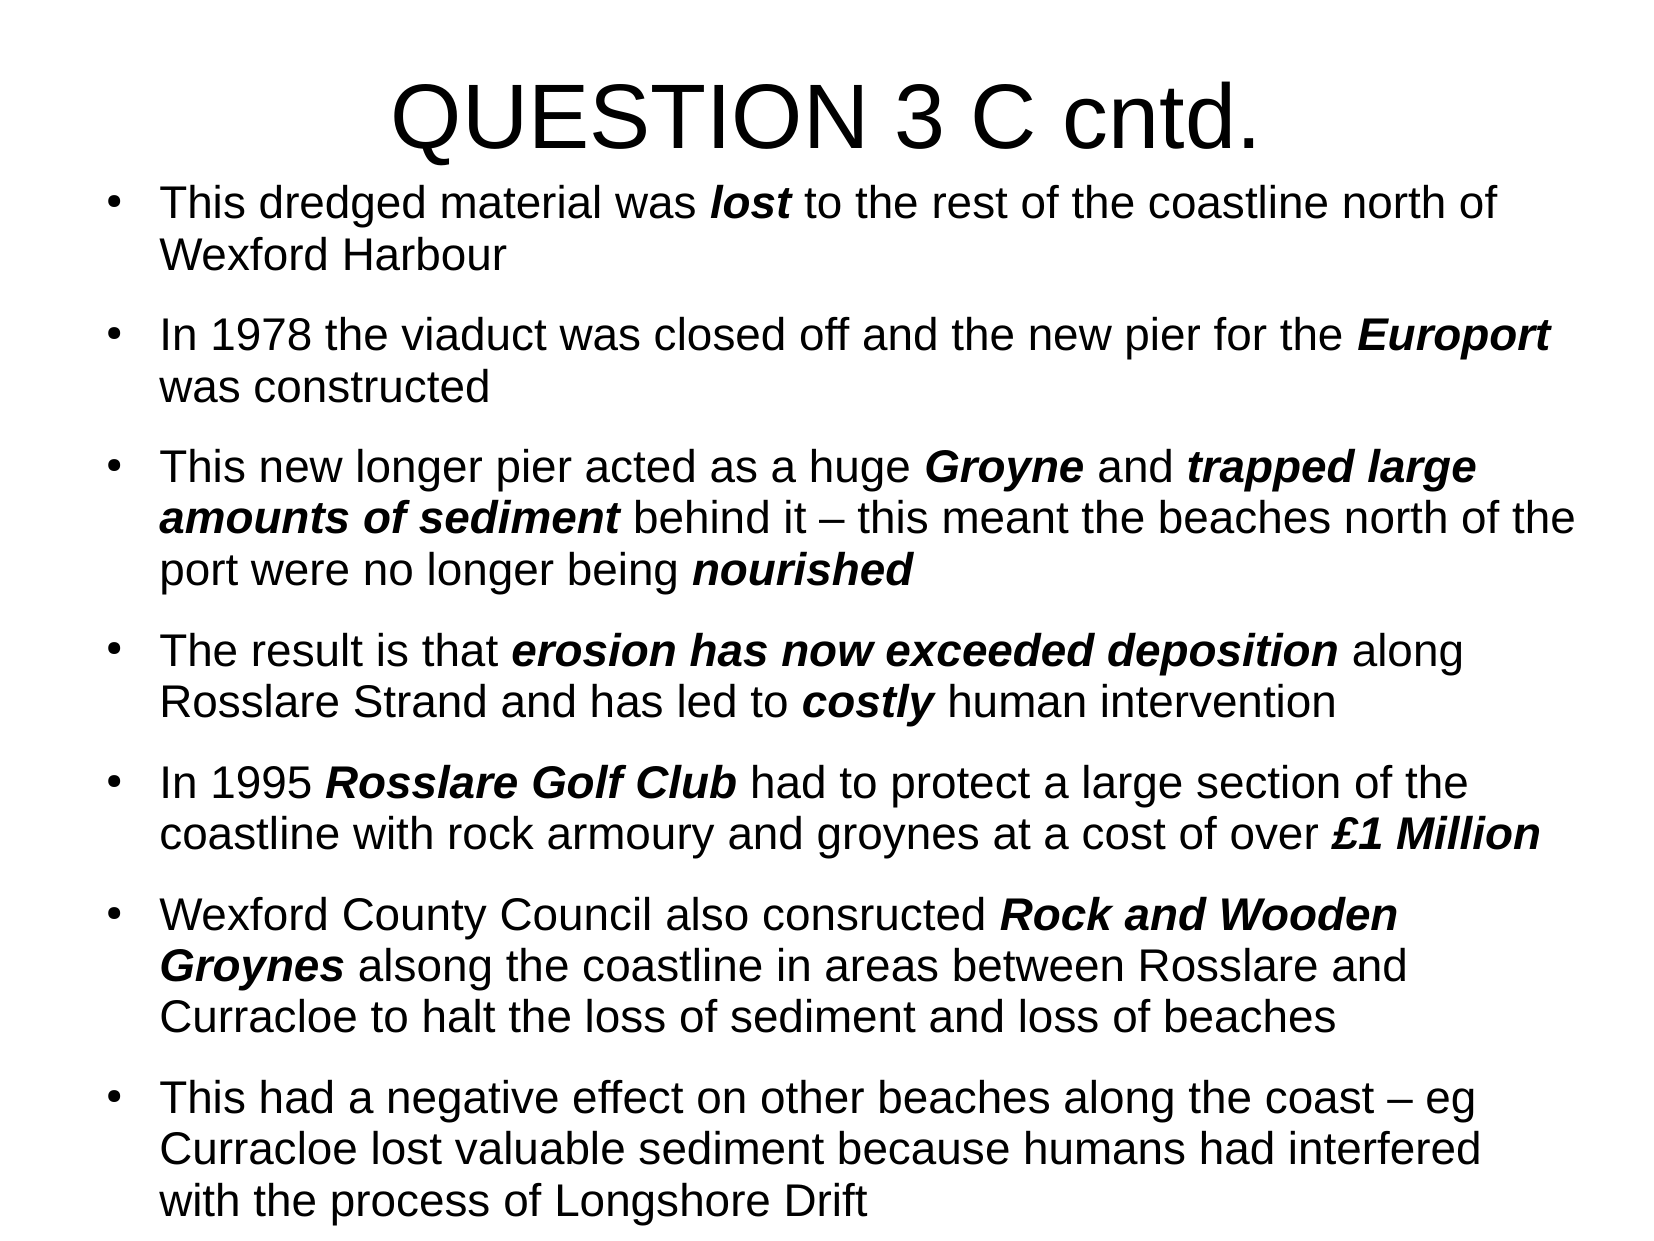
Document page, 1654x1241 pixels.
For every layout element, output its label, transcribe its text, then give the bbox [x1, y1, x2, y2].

title QUESTION 3 C cntd. [82, 56, 1571, 178]
list This dredged material was lost to the rest of the coastline north of Wexford Harbour In 1978 the viaduct was closed off and the new pier for the Europort was constructed This new longer pier acted as a huge Groyne and trapped large amounts of sediment behind it – this meant the beaches north of the port were no longer being nourished The result is that erosion has now exceeded deposition along Rosslare Strand and has led to costly human intervention In 1995 Rosslare Golf Club had to protect a large section of the coastline with rock armoury and groynes at a cost of over £1 Million Wexford County Council also consructed Rock and Wooden Groynes alsong the coastline in areas between Rosslare and Curracloe to halt the loss of sediment and loss of beaches This had a negative effect on other beaches along the coast – eg Curracloe lost valuable sediment because humans had interfered with the process of Longshore Drift [88, 177, 1577, 1233]
